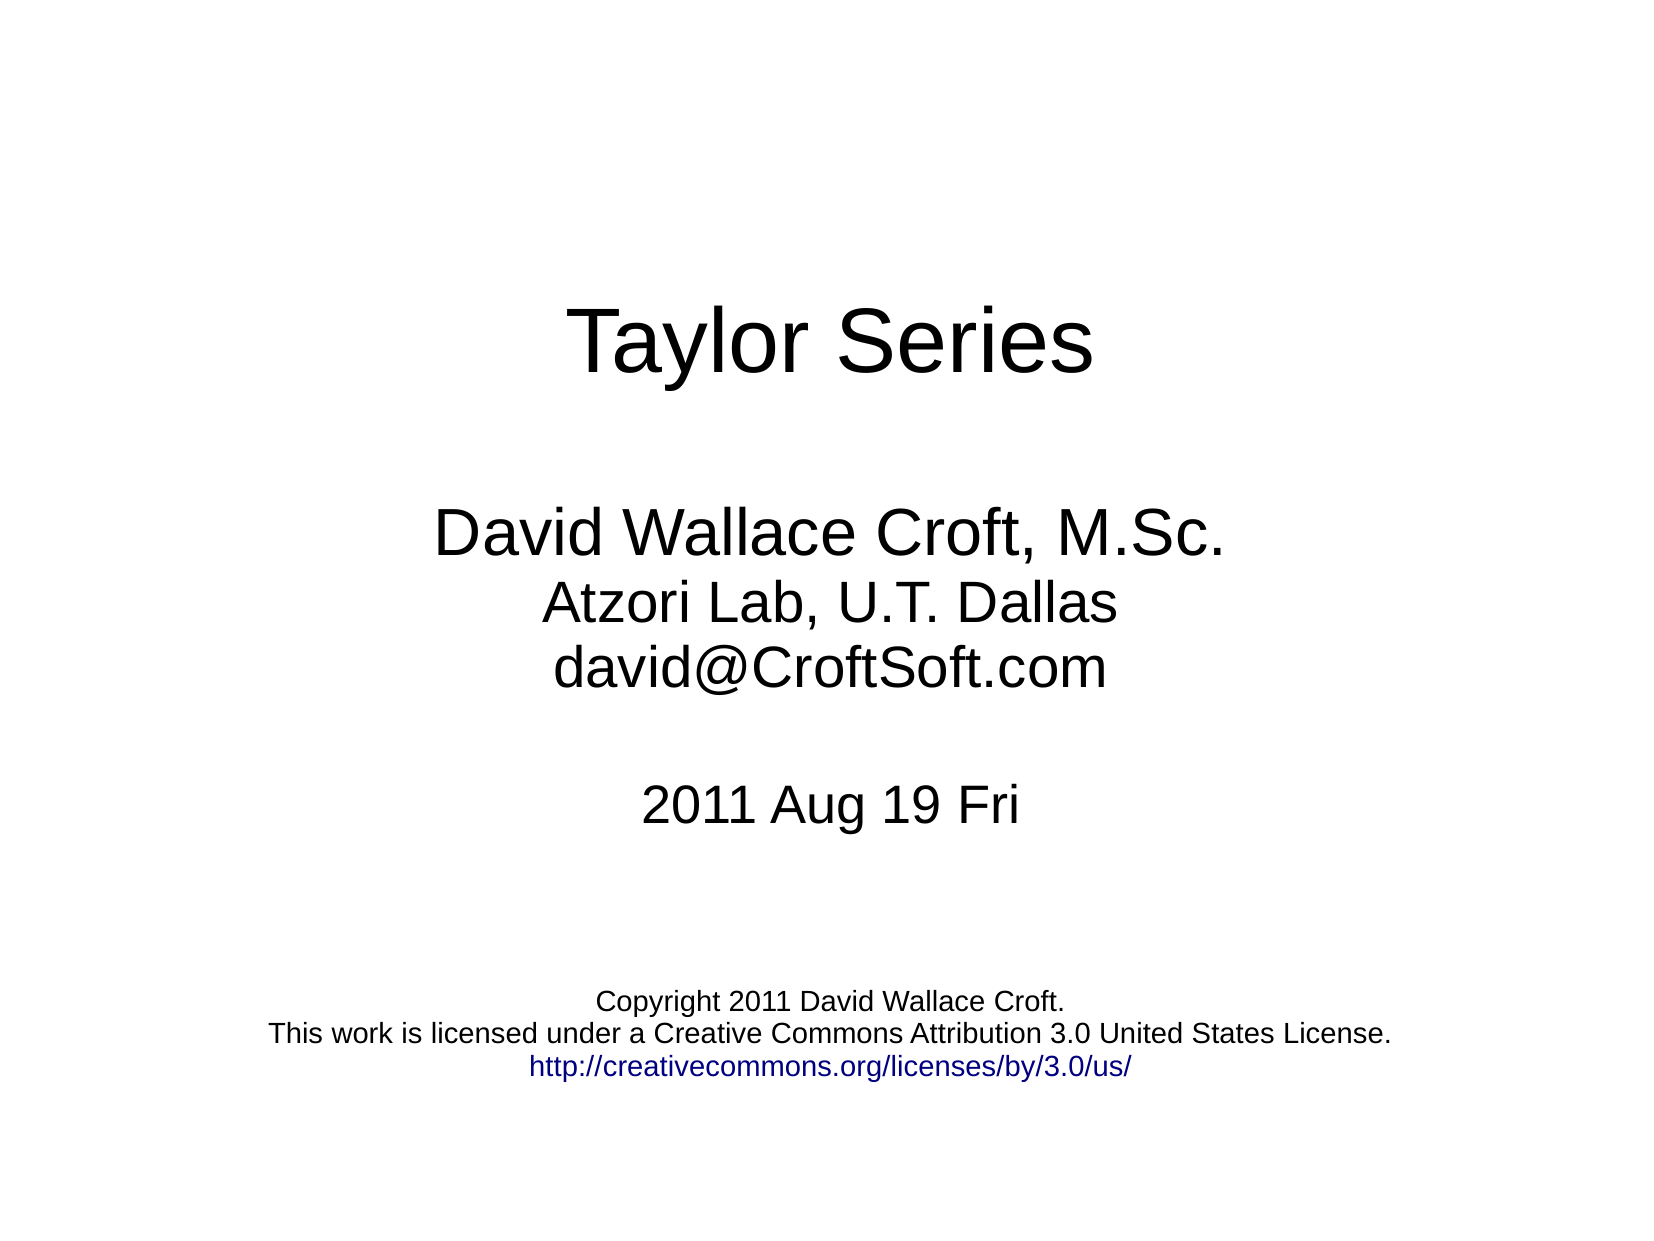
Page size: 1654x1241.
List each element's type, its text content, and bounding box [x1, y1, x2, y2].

subtitle Taylor Series David Wallace Croft, M.Sc. Atzori Lab, U.T. Dallas david@CroftSoft.com 2011 Aug 19 Fri Copyright 2011 David Wallace Croft. This work is licensed under a Creative Commons Attribution 3.0 United States License. http://creativecommons.org/licenses/by/3.0/us/ [86, 70, 1576, 1201]
